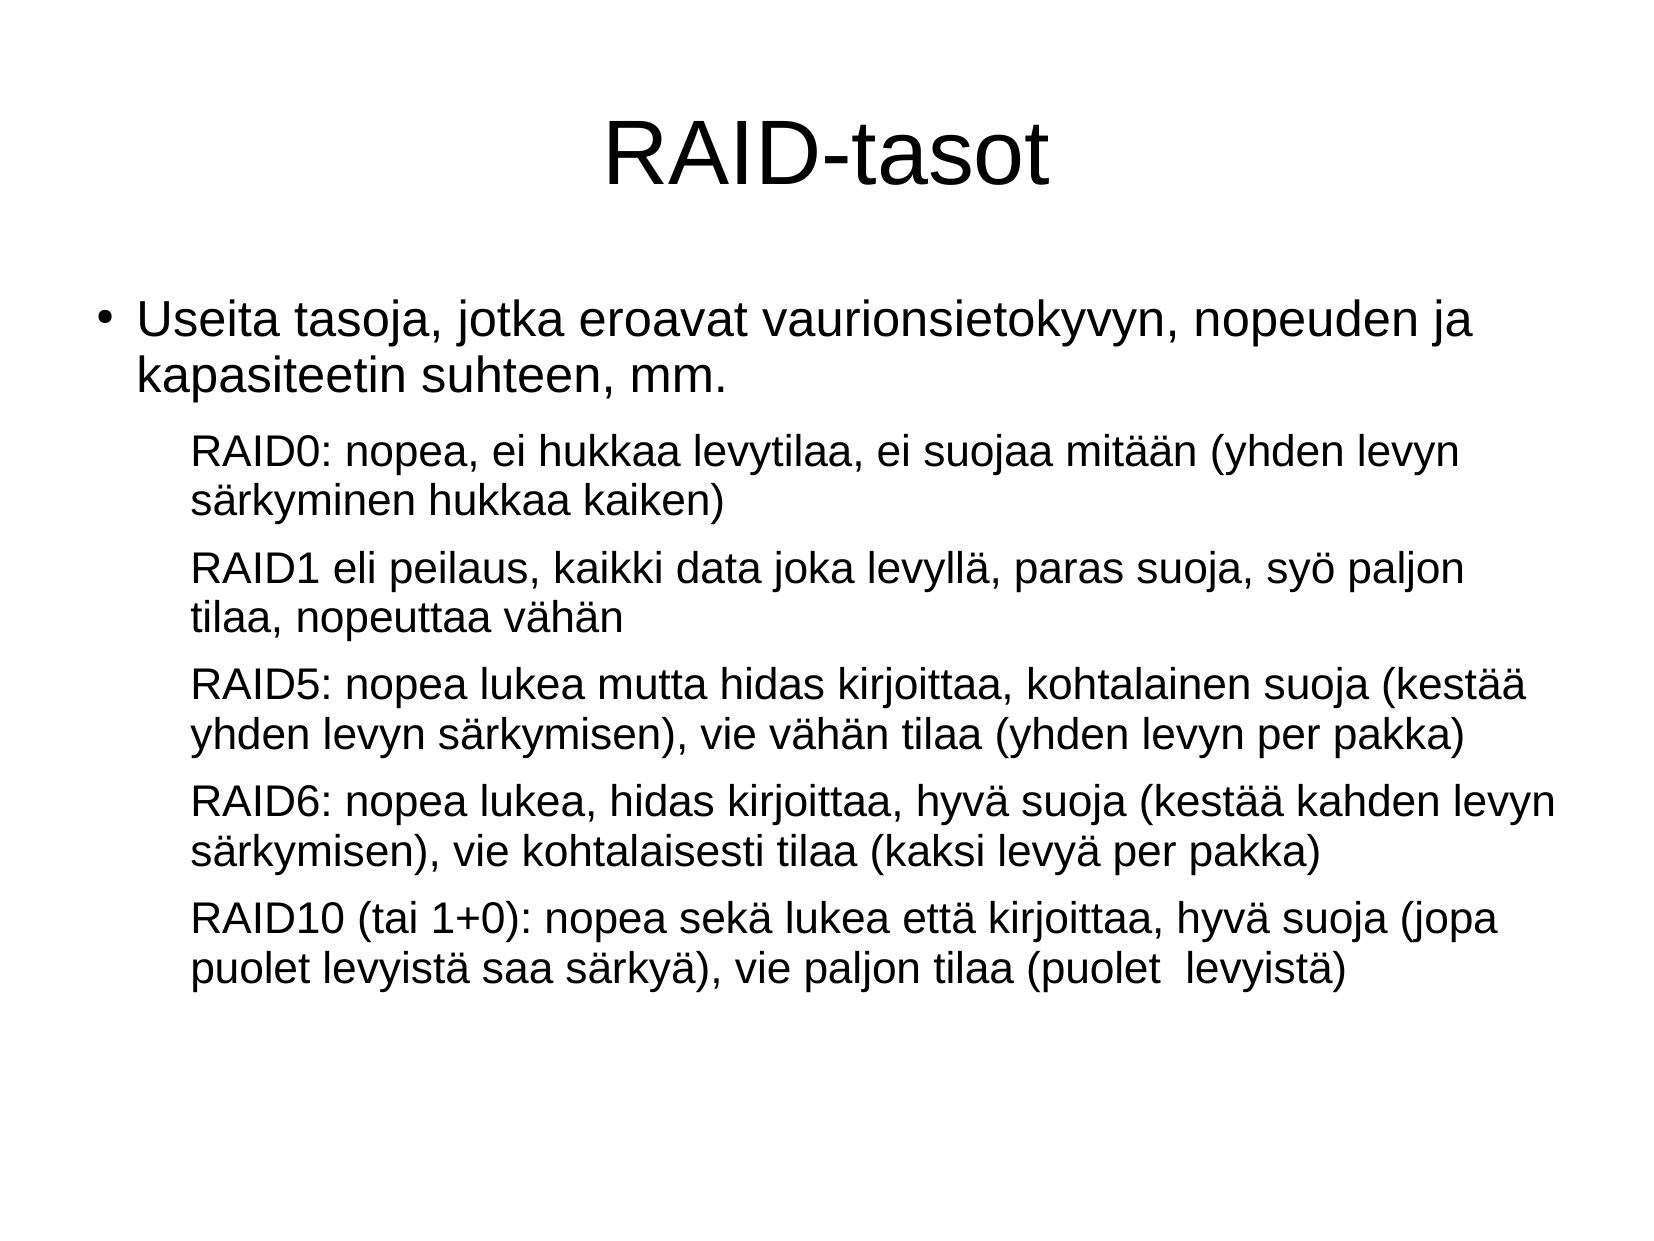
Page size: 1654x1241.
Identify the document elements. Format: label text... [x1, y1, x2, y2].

list Useita tasoja, jotka eroavat vaurionsietokyvyn, nopeuden ja kapasiteetin suhteen, mm. RAID0: nopea, ei hukkaa levytilaa, ei suojaa mitään (yhden levyn särkyminen hukkaa kaiken) RAID1 eli peilaus, kaikki data joka levyllä, paras suoja, syö paljon tilaa, nopeuttaa vähän RAID5: nopea lukea mutta hidas kirjoittaa, kohtalainen suoja (kestää yhden levyn särkymisen), vie vähän tilaa (yhden levyn per pakka) RAID6: nopea lukea, hidas kirjoittaa, hyvä suoja (kestää kahden levyn särkymisen), vie kohtalaisesti tilaa (kaksi levyä per pakka) RAID10 (tai 1+0): nopea sekä lukea että kirjoittaa, hyvä suoja (jopa puolet levyistä saa särkyä), vie paljon tilaa (puolet levyistä) [82, 290, 1571, 1010]
title RAID-tasot [82, 49, 1571, 257]
